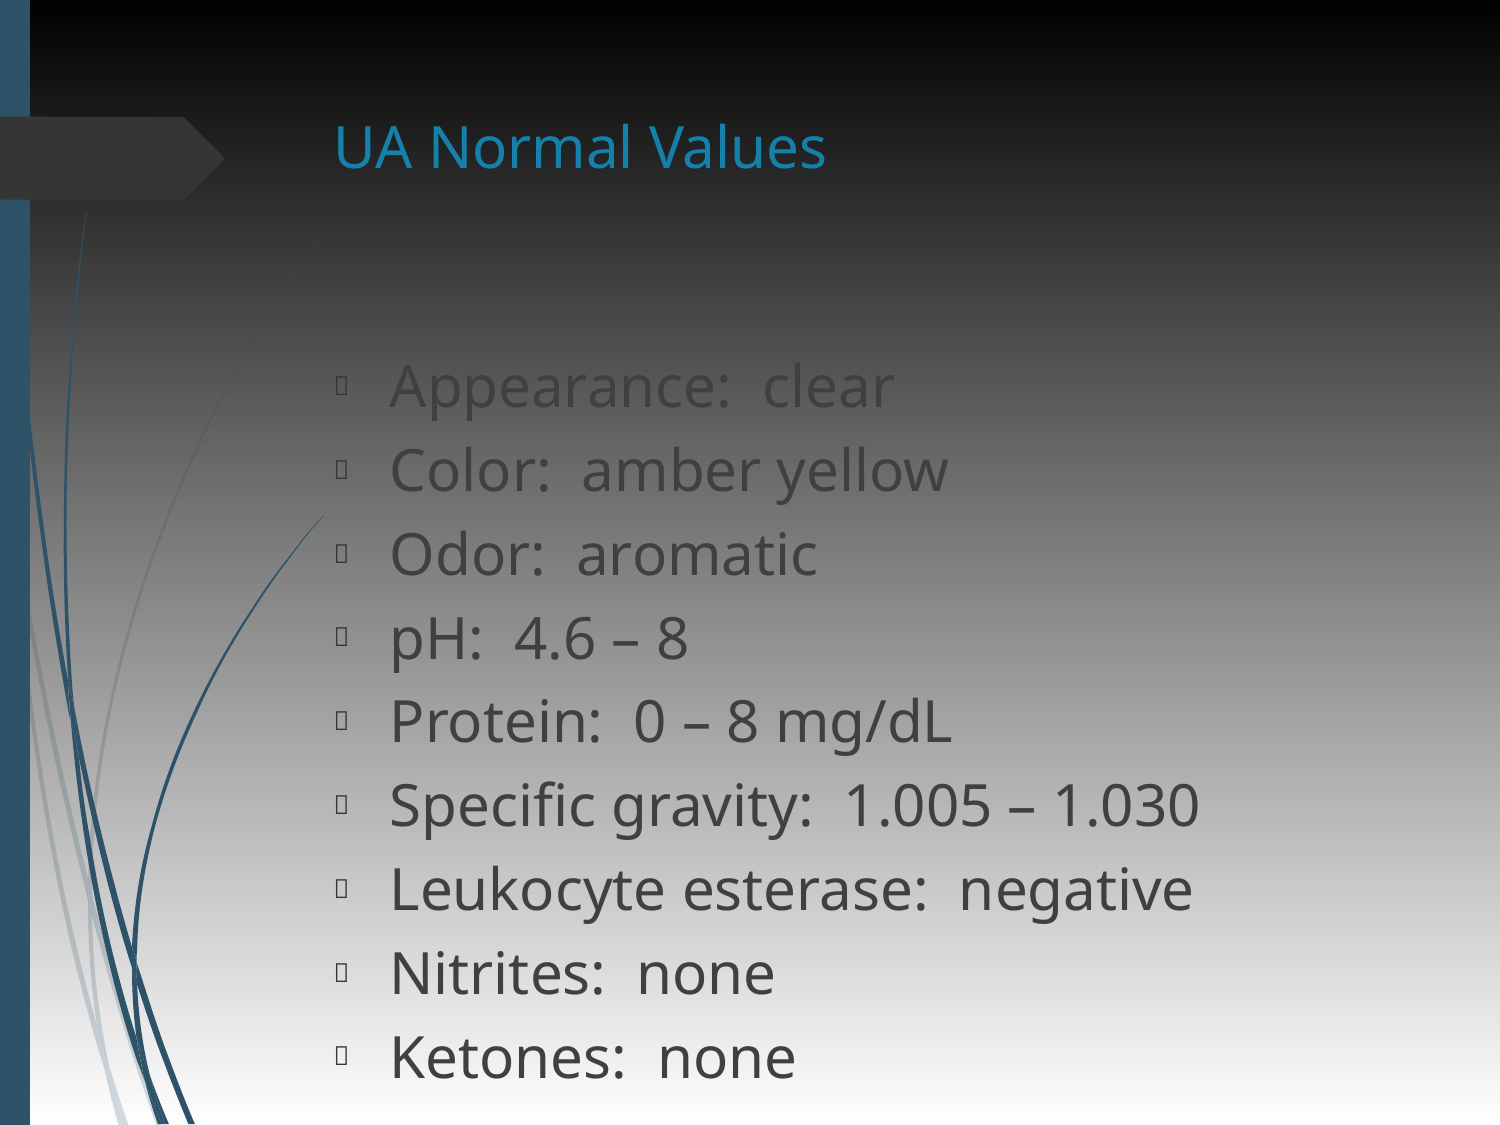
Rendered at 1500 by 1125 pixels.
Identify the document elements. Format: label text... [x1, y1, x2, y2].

list Appearance: clear Color: amber yellow Odor: aromatic pH: 4.6 – 8 Protein: 0 – 8 mg/dL Specific gravity: 1.005 – 1.030 Leukocyte esterase: negative Nitrites: none Ketones: none [318, 350, 1400, 970]
title UA Normal Values [319, 102, 1400, 313]
